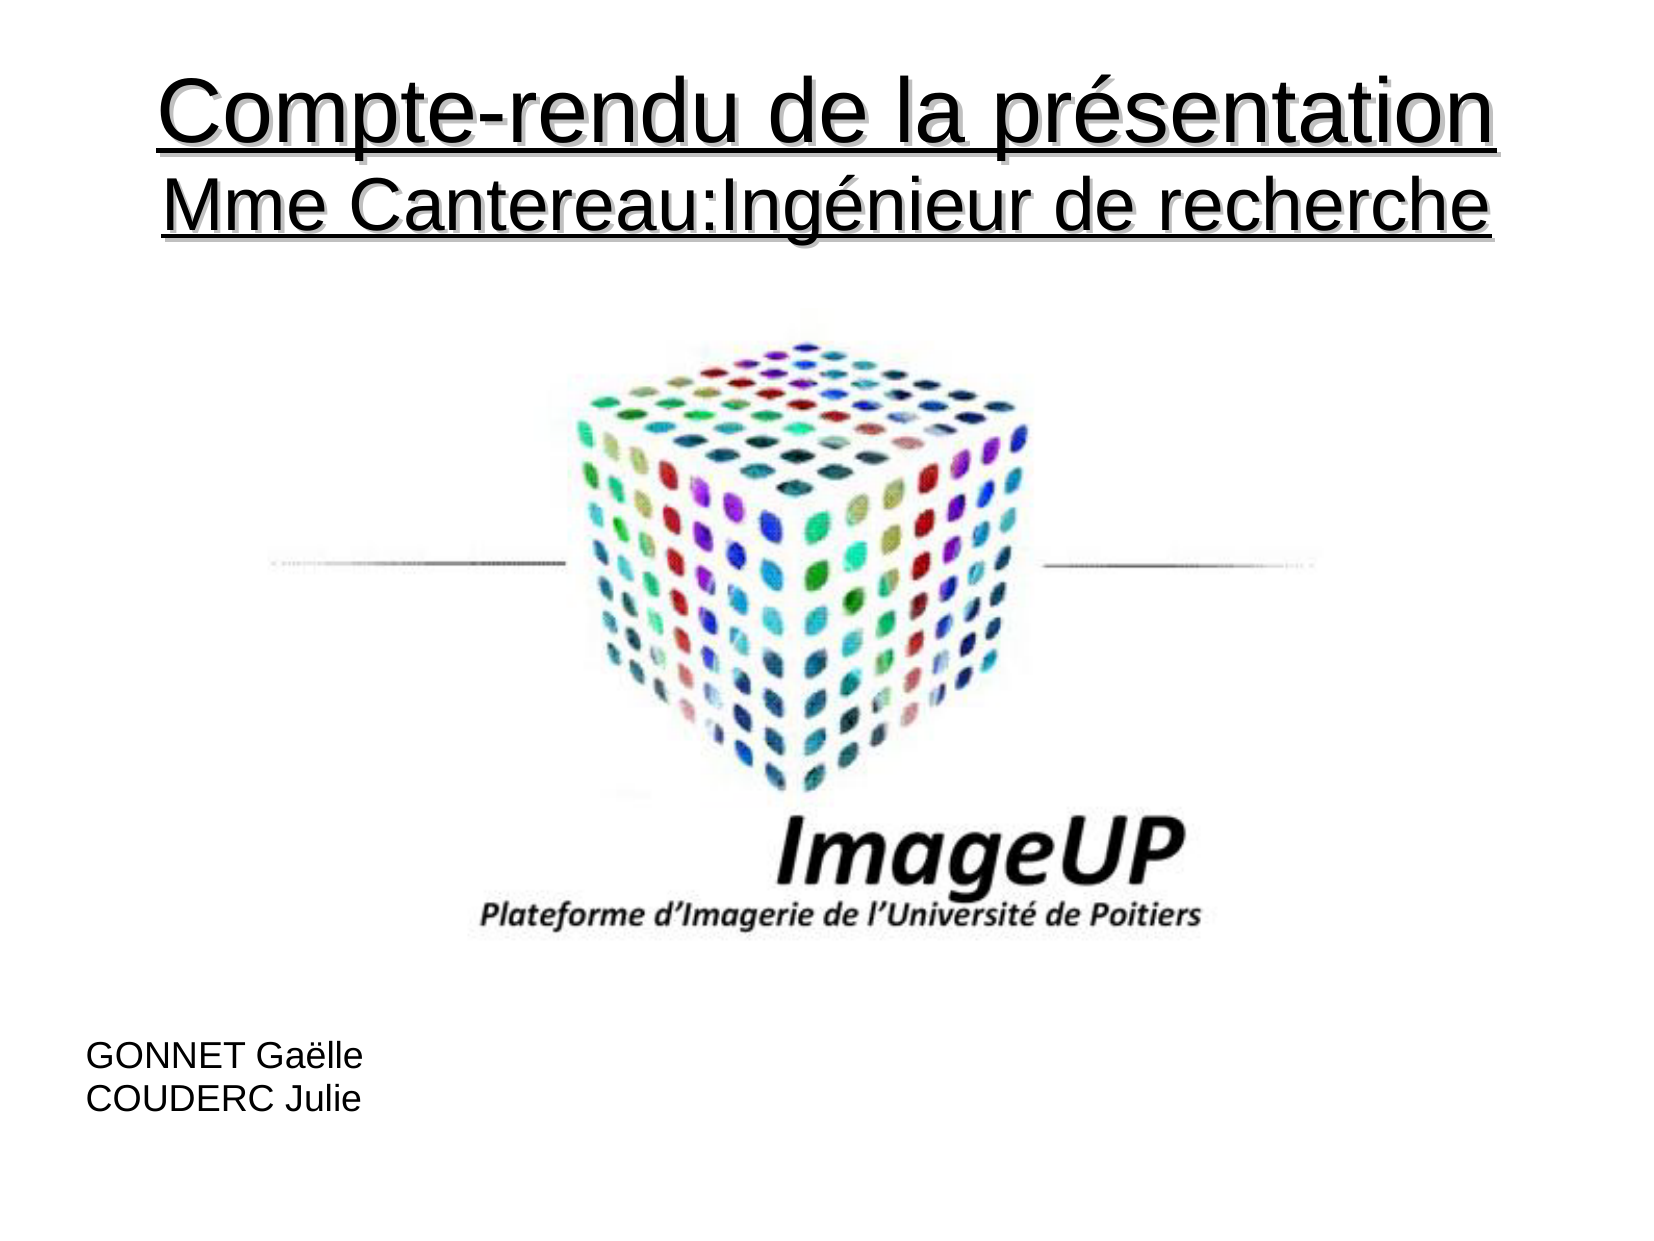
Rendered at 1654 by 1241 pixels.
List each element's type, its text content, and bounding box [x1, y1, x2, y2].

title Compte-rendu de la présentation Mme Cantereau:Ingénieur de recherche [82, 49, 1571, 257]
text_box GONNET Gaëlle COUDERC Julie [70, 1027, 497, 1169]
picture [235, 308, 1359, 947]
